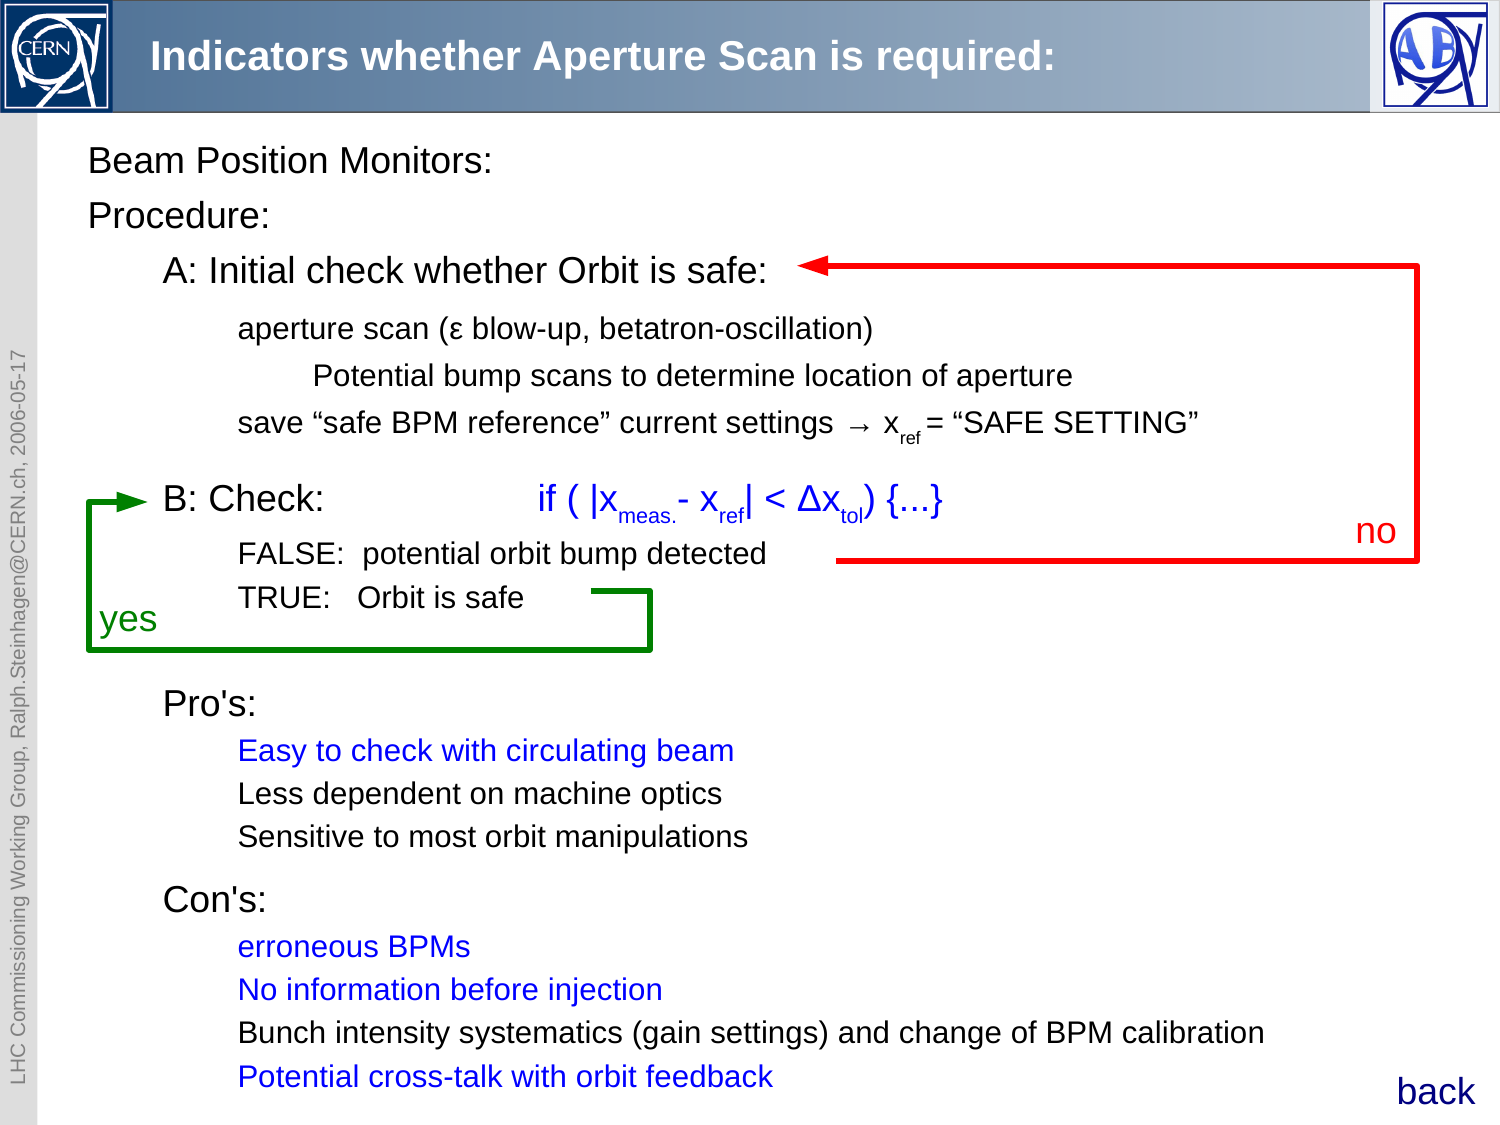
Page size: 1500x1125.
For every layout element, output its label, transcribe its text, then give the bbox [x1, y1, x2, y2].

picture [0, 0, 113, 113]
picture [1382, 1, 1489, 108]
title Indicators whether Aperture Scan is required: [150, 0, 1201, 113]
text_box no [1340, 501, 1412, 559]
list Beam Position Monitors: Procedure: A: Initial check whether Orbit is safe: aperture scan (ε blow-up, betatron-oscillation) Potential bump scans to determine location of aperture save “safe BPM reference” current settings → xref = “SAFE SETTING” B: Check: if ( |xmeas.- xref| < Δxtol) {...} FALSE: potential orbit bump detected TRUE: Orbit is safe Pro's: Easy to check with circulating beam Less dependent on machine optics Sensitive to most orbit manipulations Con's: erroneous BPMs No information before injection Bunch intensity systematics (gain settings) and change of BPM calibration Potential cross-talk with orbit feedback [87, 137, 1438, 1094]
text_box yes [84, 590, 172, 648]
text_box back [1381, 1062, 1500, 1120]
